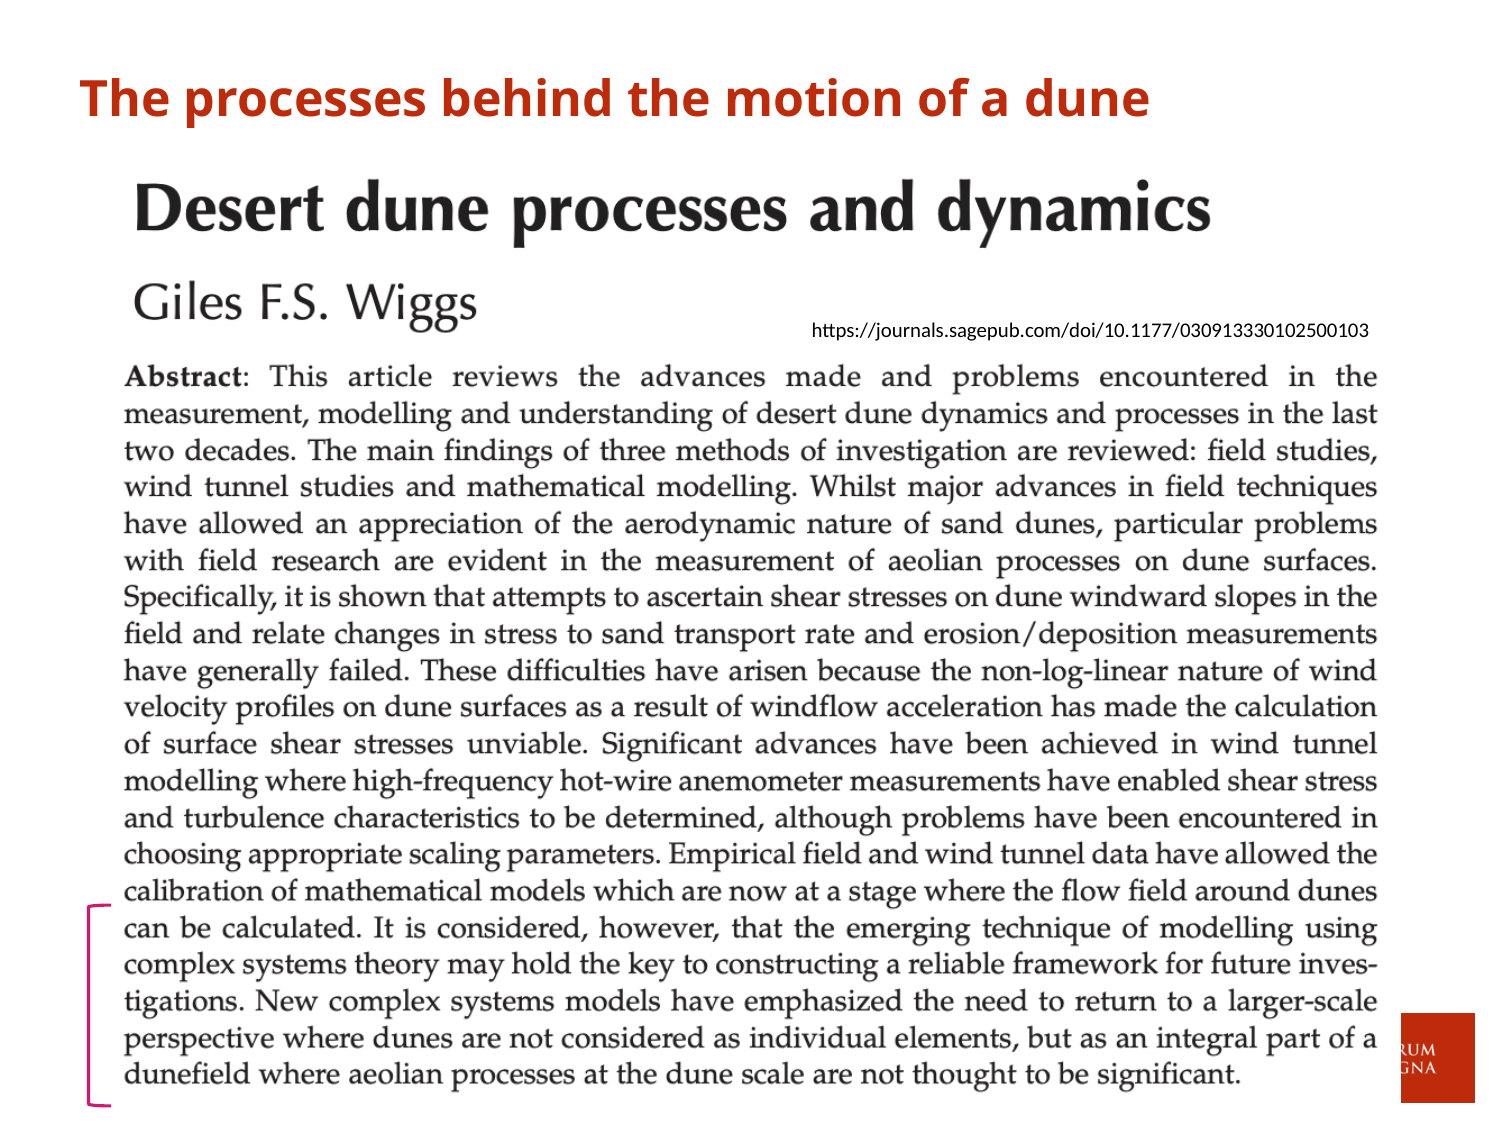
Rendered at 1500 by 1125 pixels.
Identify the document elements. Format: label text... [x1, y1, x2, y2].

text_box https://journals.sagepub.com/doi/10.1177/030913330102500103 [796, 309, 1401, 350]
picture [110, 349, 1401, 1106]
list The processes behind the motion of a dune [64, 78, 1447, 185]
picture [110, 137, 1241, 342]
